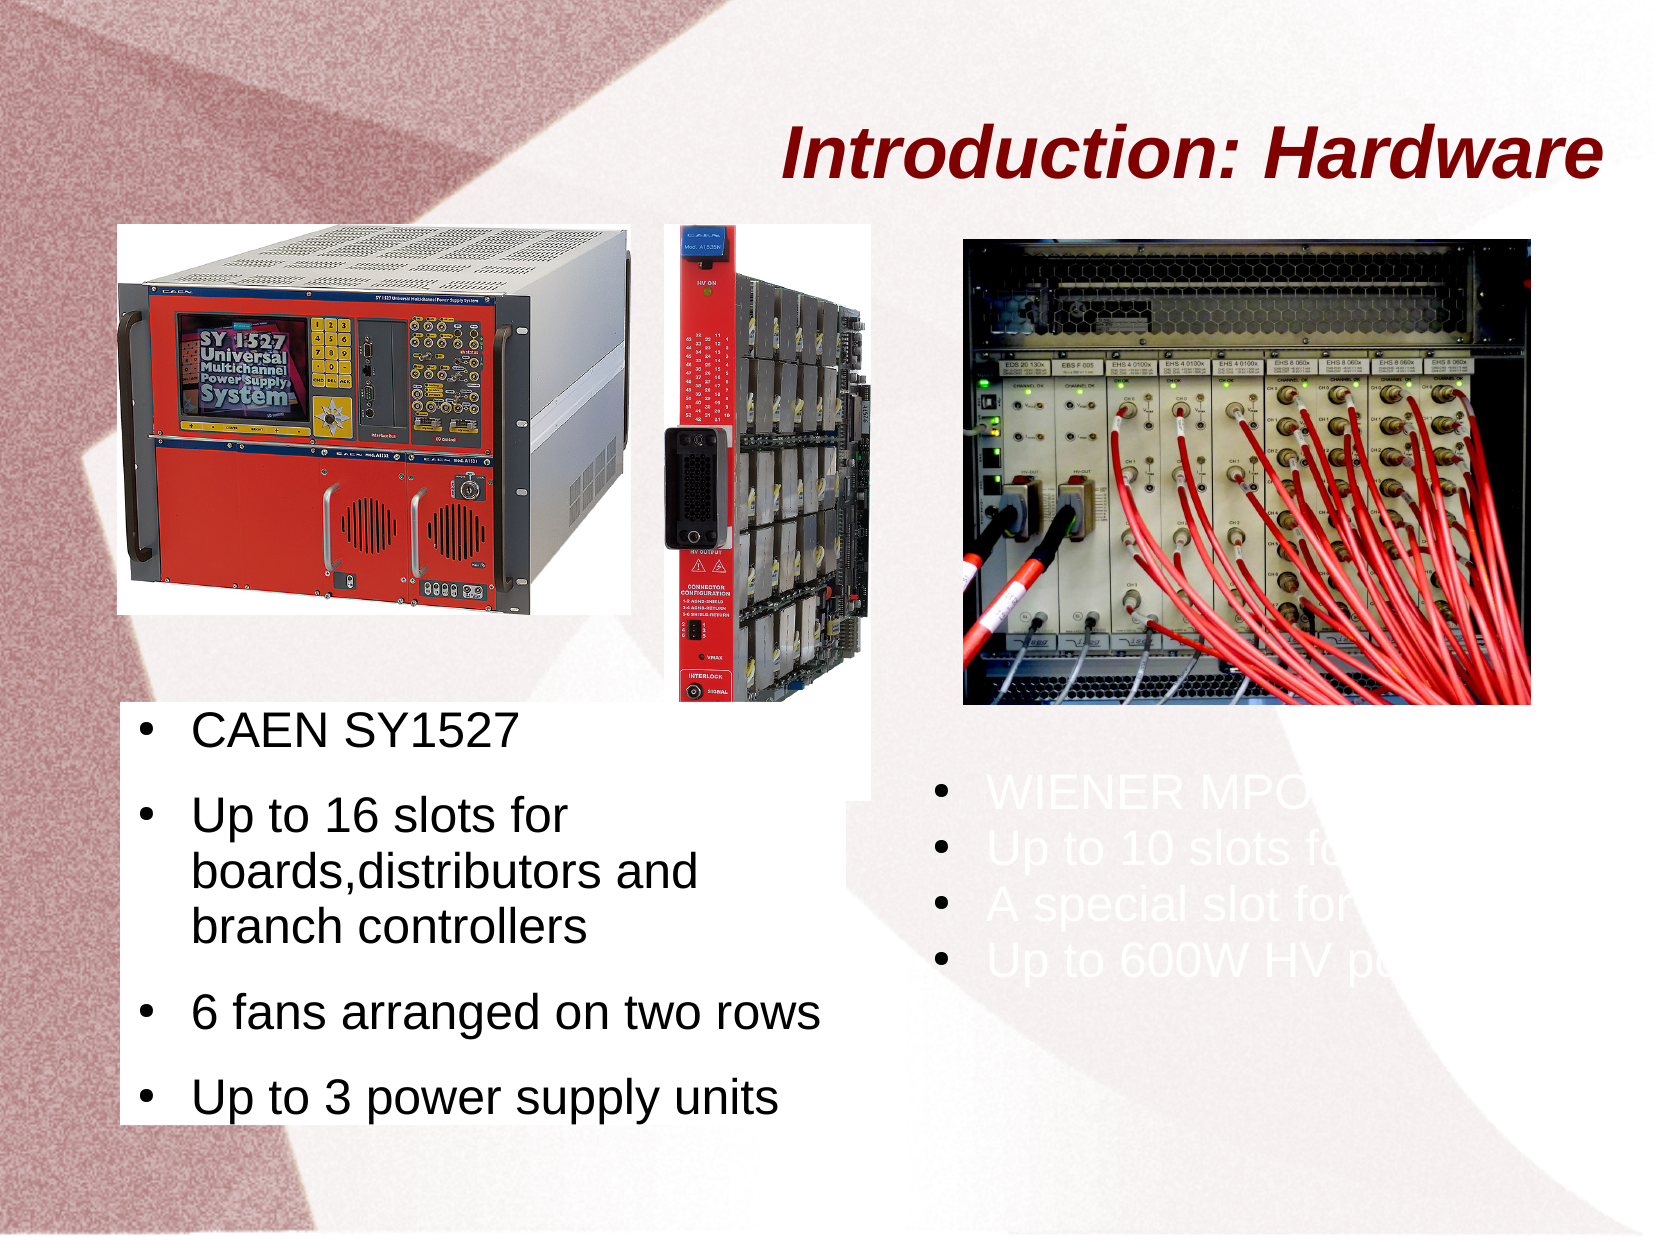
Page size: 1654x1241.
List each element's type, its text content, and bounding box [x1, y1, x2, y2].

picture [0, 0, 1654, 1241]
title Introduction: Hardware [596, 49, 1607, 257]
list CAEN SY1527 Up to 16 slots for boards,distributors and branch controllers 6 fans arranged on two rows Up to 3 power supply units [120, 701, 846, 1126]
list WIENER MPOD Up to 10 slots for boards A special slot for controller Up to 600W HV power [915, 764, 1641, 1156]
